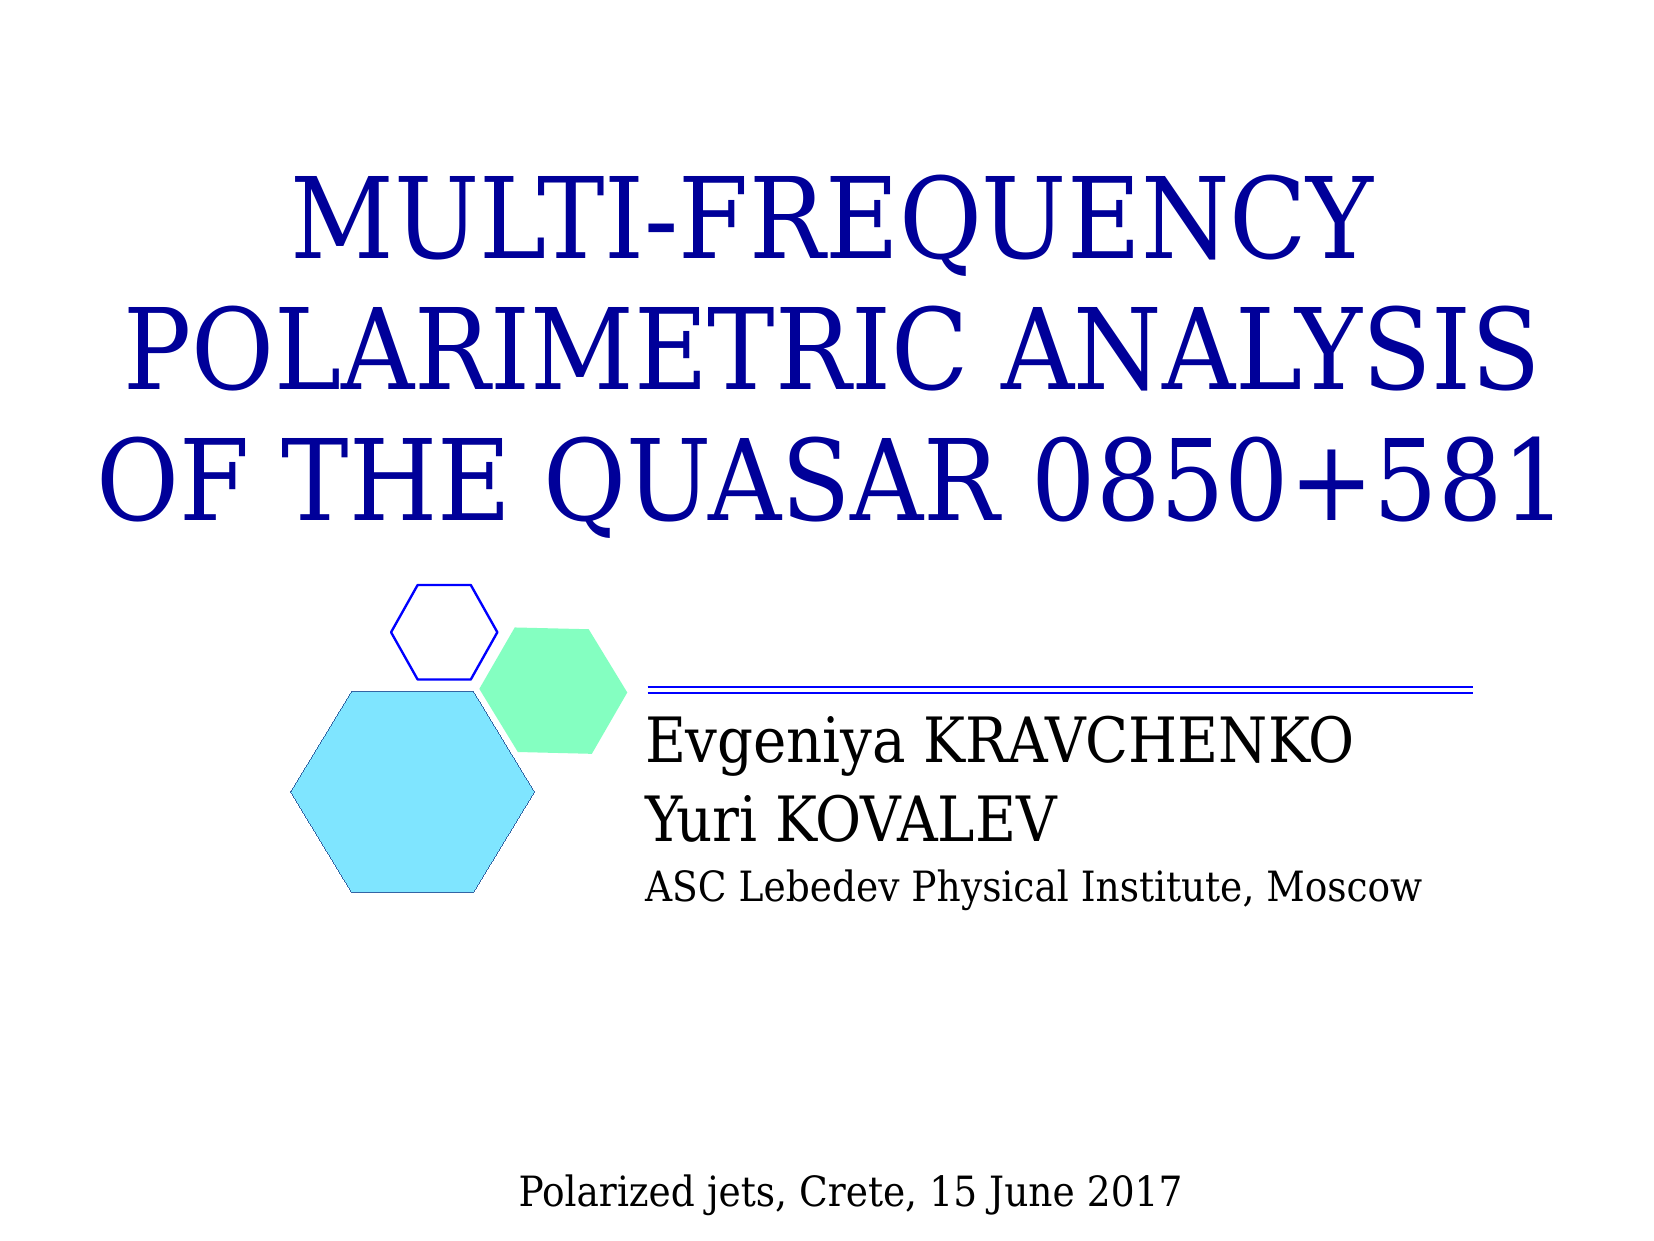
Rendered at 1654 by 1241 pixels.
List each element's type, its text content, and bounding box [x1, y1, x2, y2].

text_box [290, 691, 535, 893]
list Polarized jets, Crete, 15 June 2017 [270, 1167, 1432, 1216]
subtitle MULTI-FREQUENCY POLARIMETRIC ANALYSIS OF THE QUASAR 0850+581 [90, 153, 1576, 548]
list Evgeniya KRAVCHENKO Yuri KOVALEV ASC Lebedev Physical Institute, Moscow [645, 705, 1606, 931]
text_box [479, 627, 628, 754]
